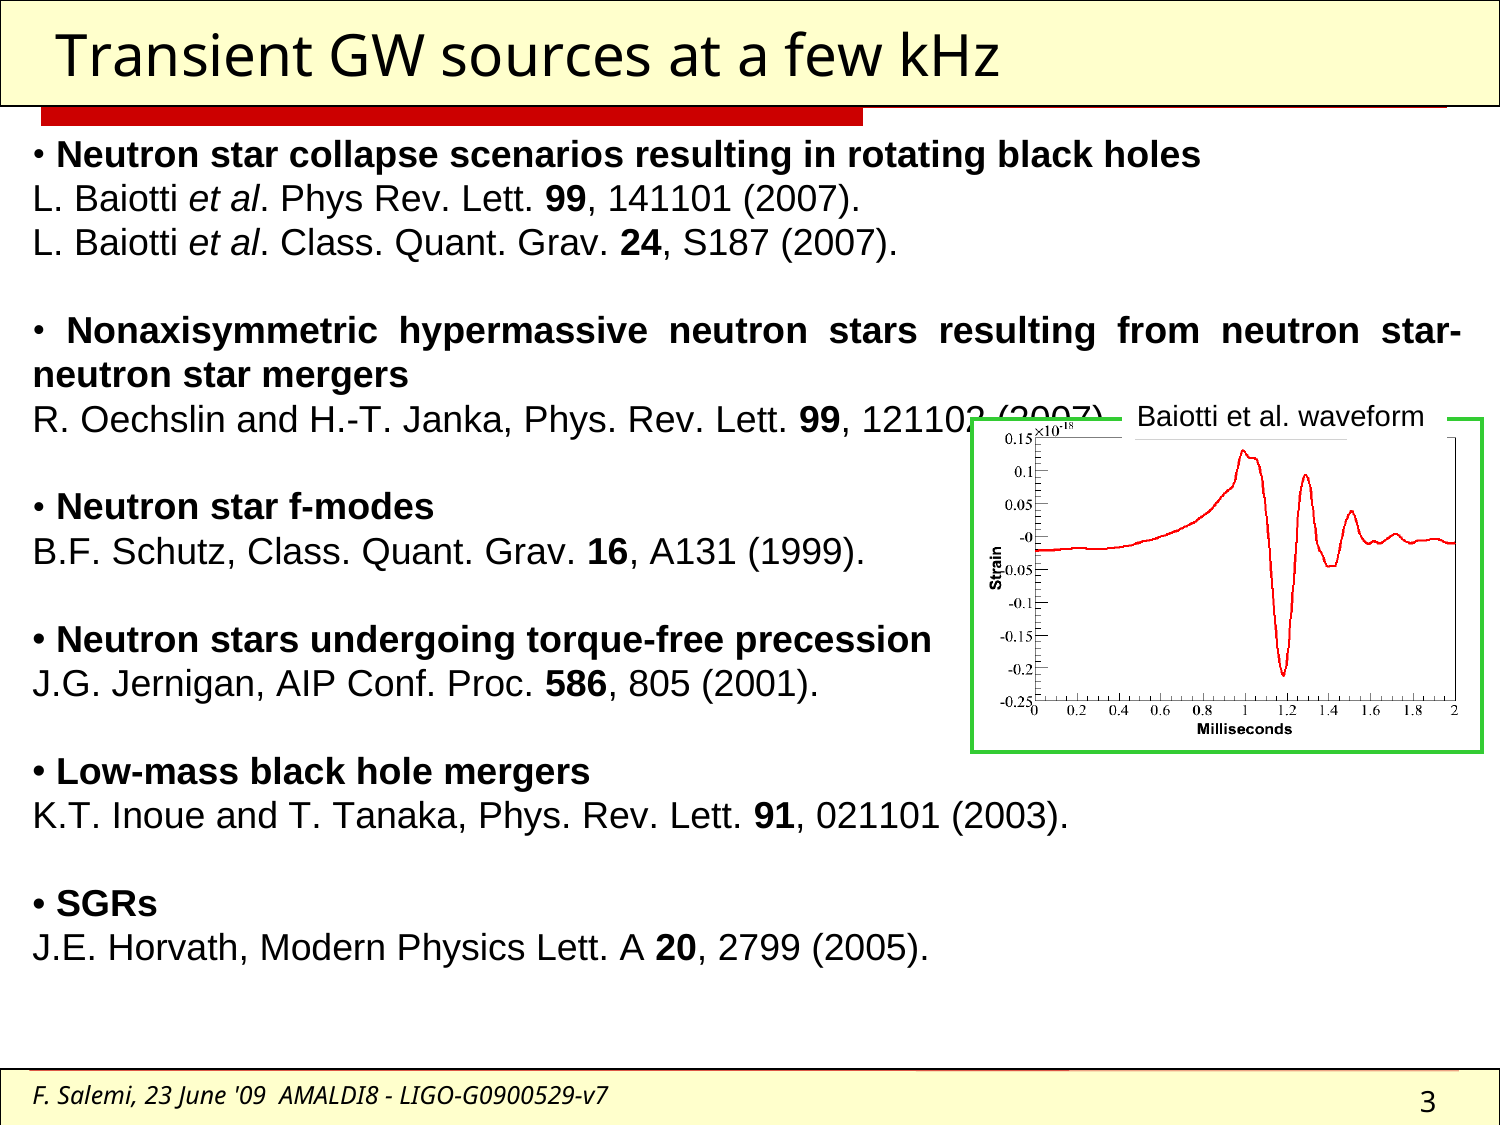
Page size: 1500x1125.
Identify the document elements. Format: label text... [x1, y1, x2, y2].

text_box Baiotti et al. waveform [1122, 389, 1447, 440]
title Transient GW sources at a few kHz [41, 4, 1459, 100]
picture [974, 421, 1480, 751]
text_box Neutron star collapse scenarios resulting in rotating black holes L. Baiotti et al. Phys Rev. Lett. 99, 141101 (2007). L. Baiotti et al. Class. Quant. Grav. 24, S187 (2007). Nonaxisymmetric hypermassive neutron stars resulting from neutron star-neutron star mergers R. Oechslin and H.-T. Janka, Phys. Rev. Lett. 99, 121102 (2007). Neutron star f-modes B.F. Schutz, Class. Quant. Grav. 16, A131 (1999). Neutron stars undergoing torque-free precession J.G. Jernigan, AIP Conf. Proc. 586, 805 (2001). Low-mass black hole mergers K.T. Inoue and T. Tanaka, Phys. Rev. Lett. 91, 021101 (2003). SGRs J.E. Horvath, Modern Physics Lett. A 20, 2799 (2005). [19, 125, 1477, 1034]
